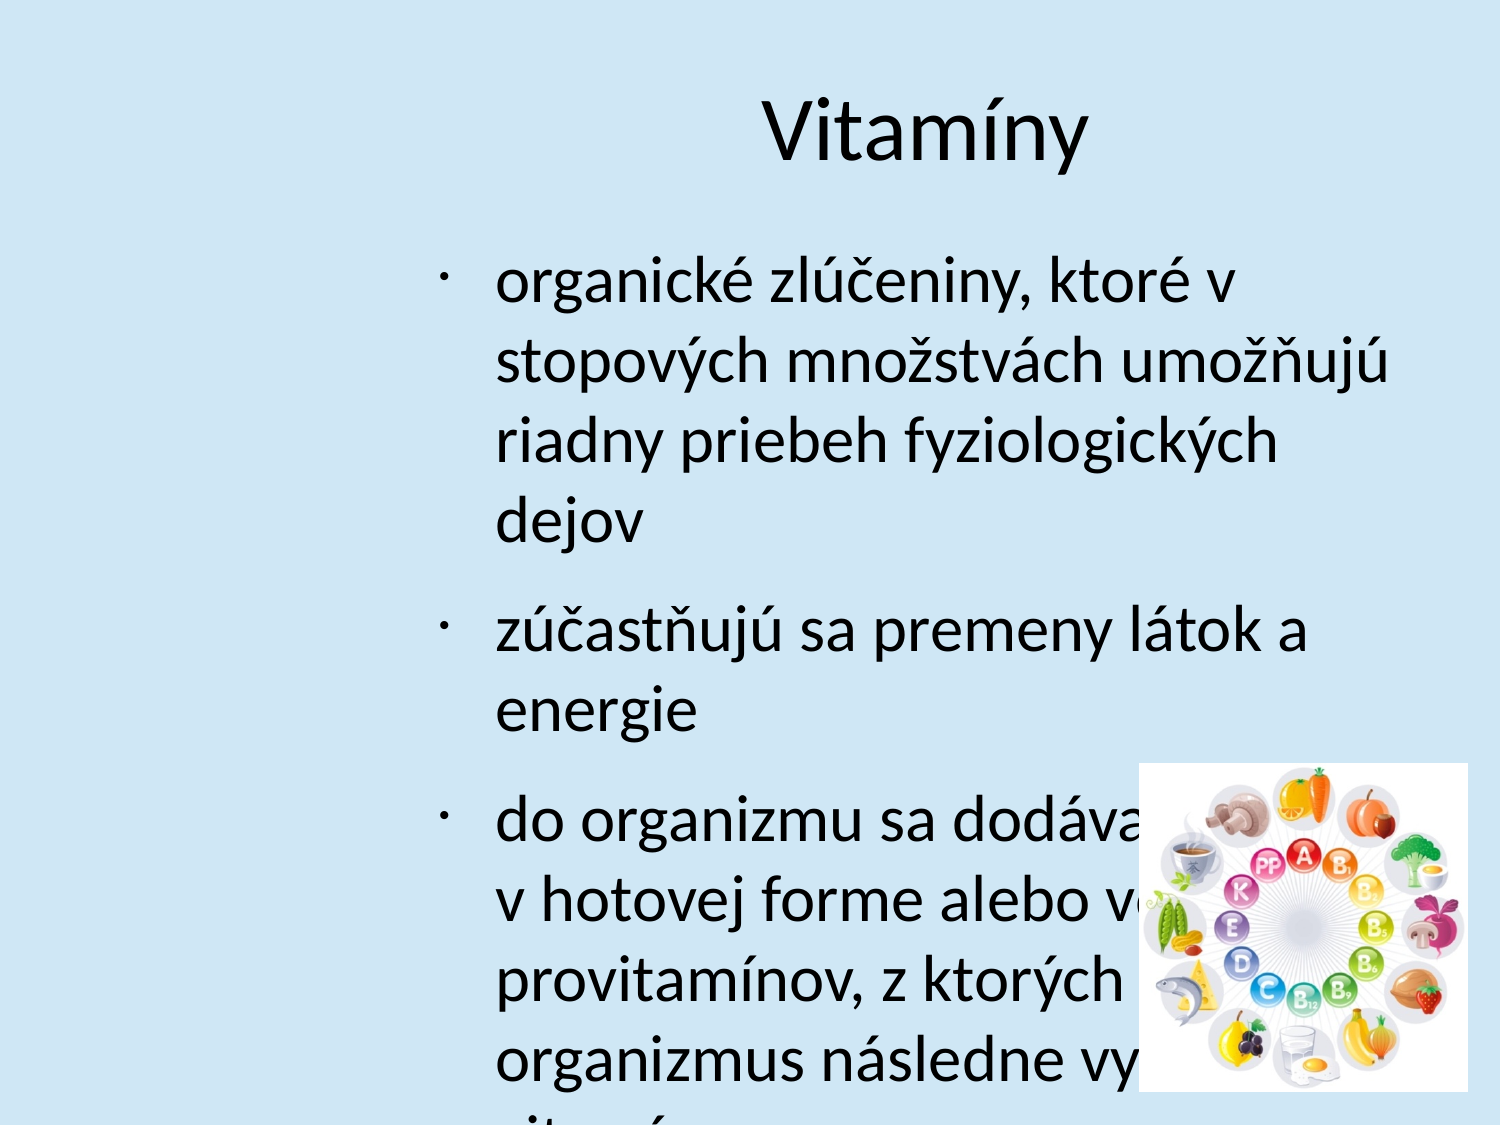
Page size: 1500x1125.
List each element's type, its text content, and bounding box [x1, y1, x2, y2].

title Vitamíny [424, 61, 1427, 187]
picture [1139, 763, 1468, 1092]
list organické zlúčeniny, ktoré v stopových množstvách umožňujú riadny priebeh fyziologických dejov zúčastňujú sa premeny látok a energie do organizmu sa dodávajú priamo v hotovej forme alebo vo forme provitamínov, z ktorých si organizmus následne vytvorí vitamín v prírode sú syntetizované baktériami, kvasinkami, ale najmä vyššími rastlinami [424, 228, 1427, 1094]
